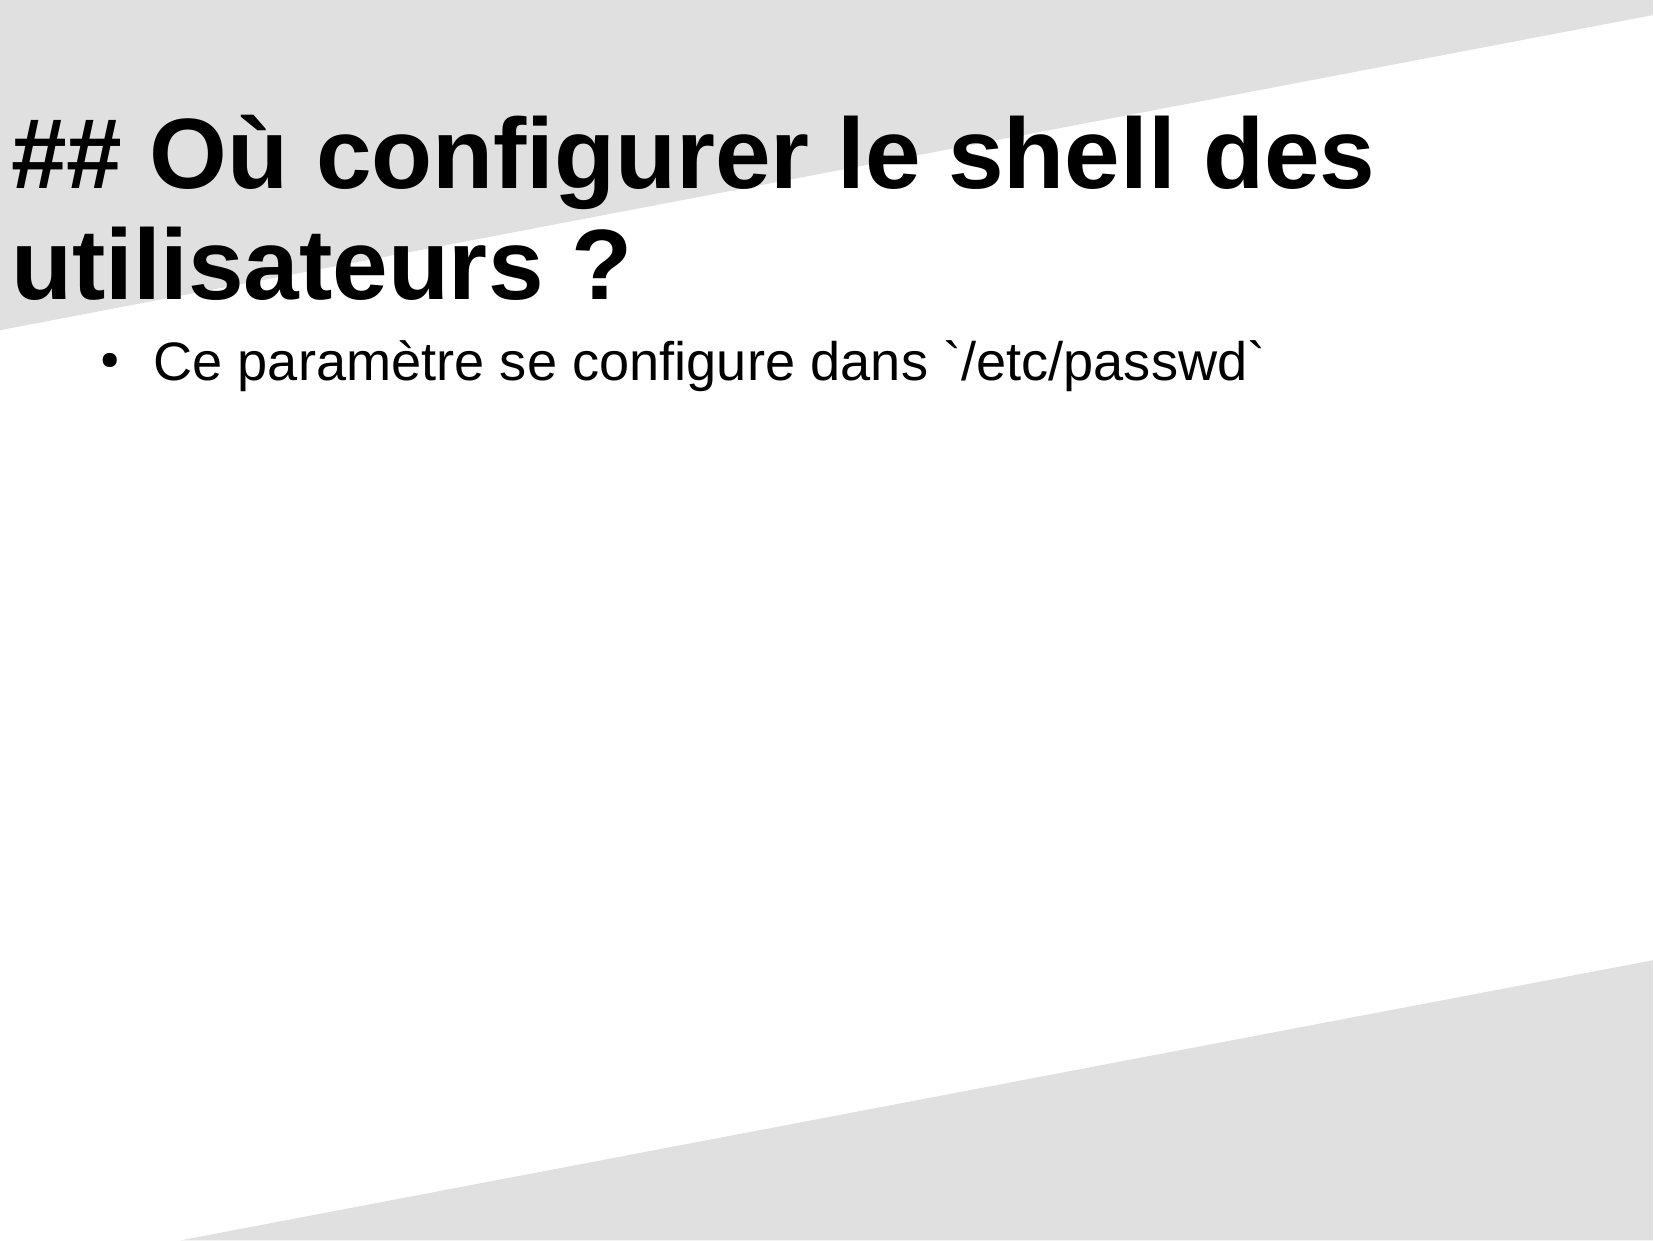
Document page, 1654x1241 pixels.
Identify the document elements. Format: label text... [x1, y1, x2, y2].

list Ce paramètre se configure dans `/etc/passwd` [82, 331, 1538, 1052]
title ## Où configurer le shell des utilisateurs ? [11, 97, 1499, 322]
